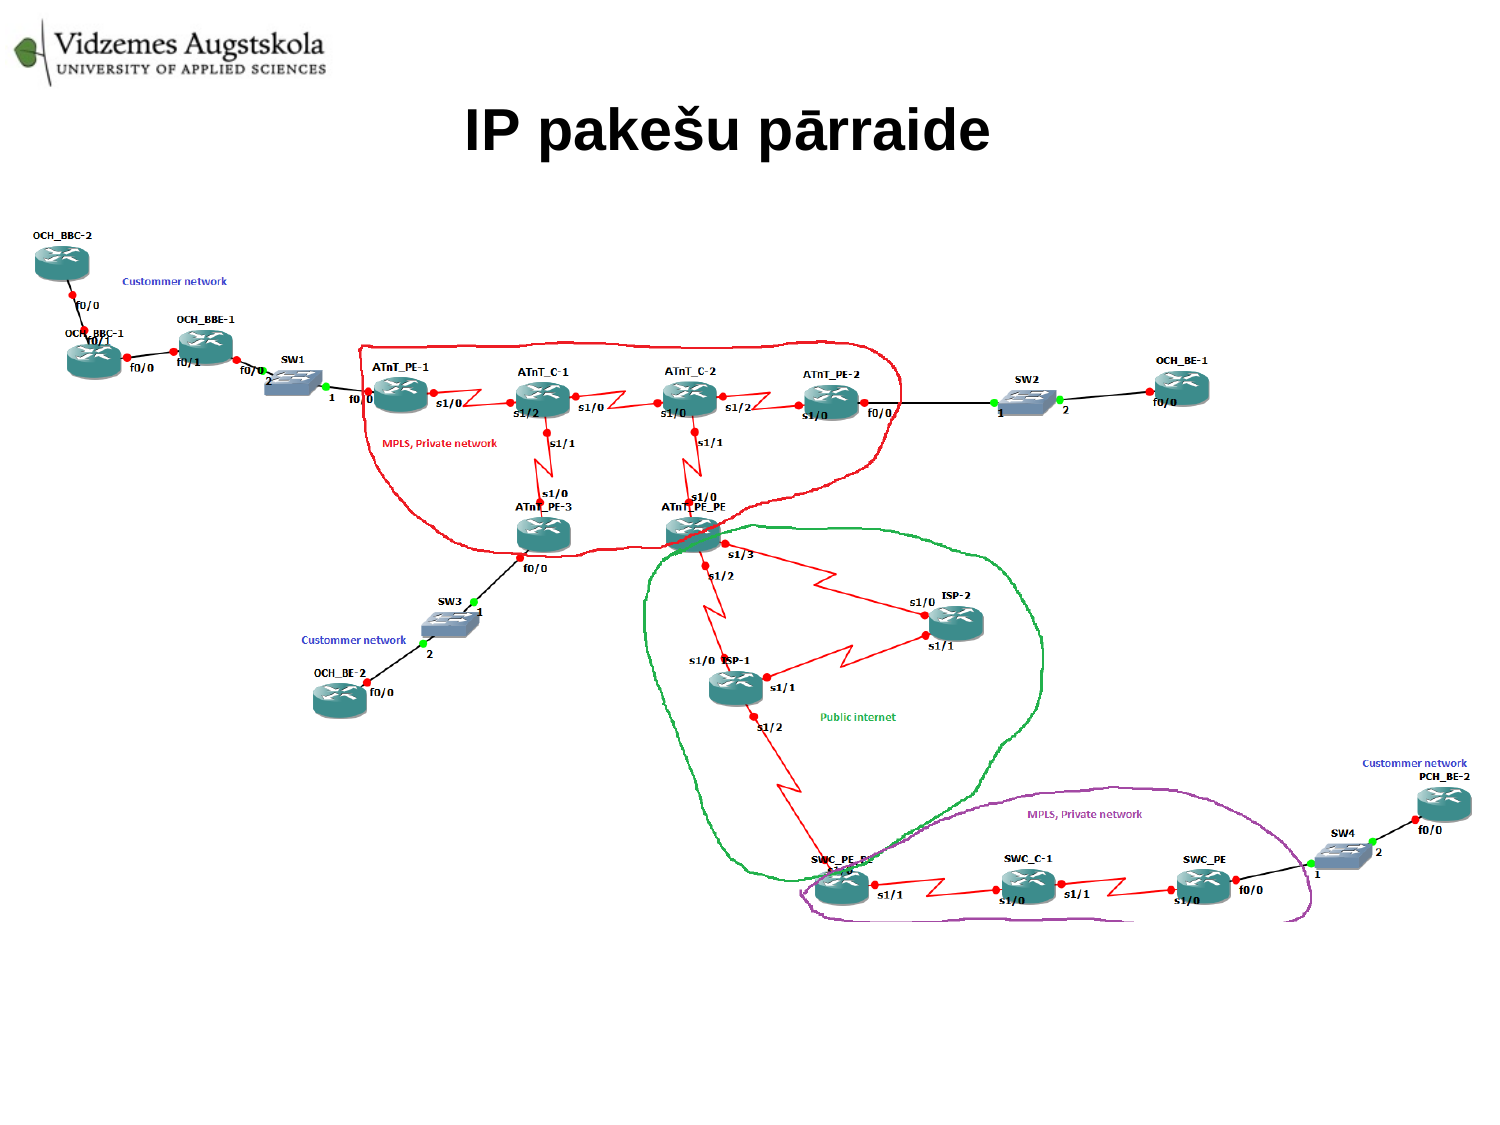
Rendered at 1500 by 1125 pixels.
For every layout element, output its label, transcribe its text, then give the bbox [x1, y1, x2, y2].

picture [5, 2, 334, 102]
picture [25, 224, 1482, 922]
title IP pakešu pārraide [85, 87, 1372, 177]
